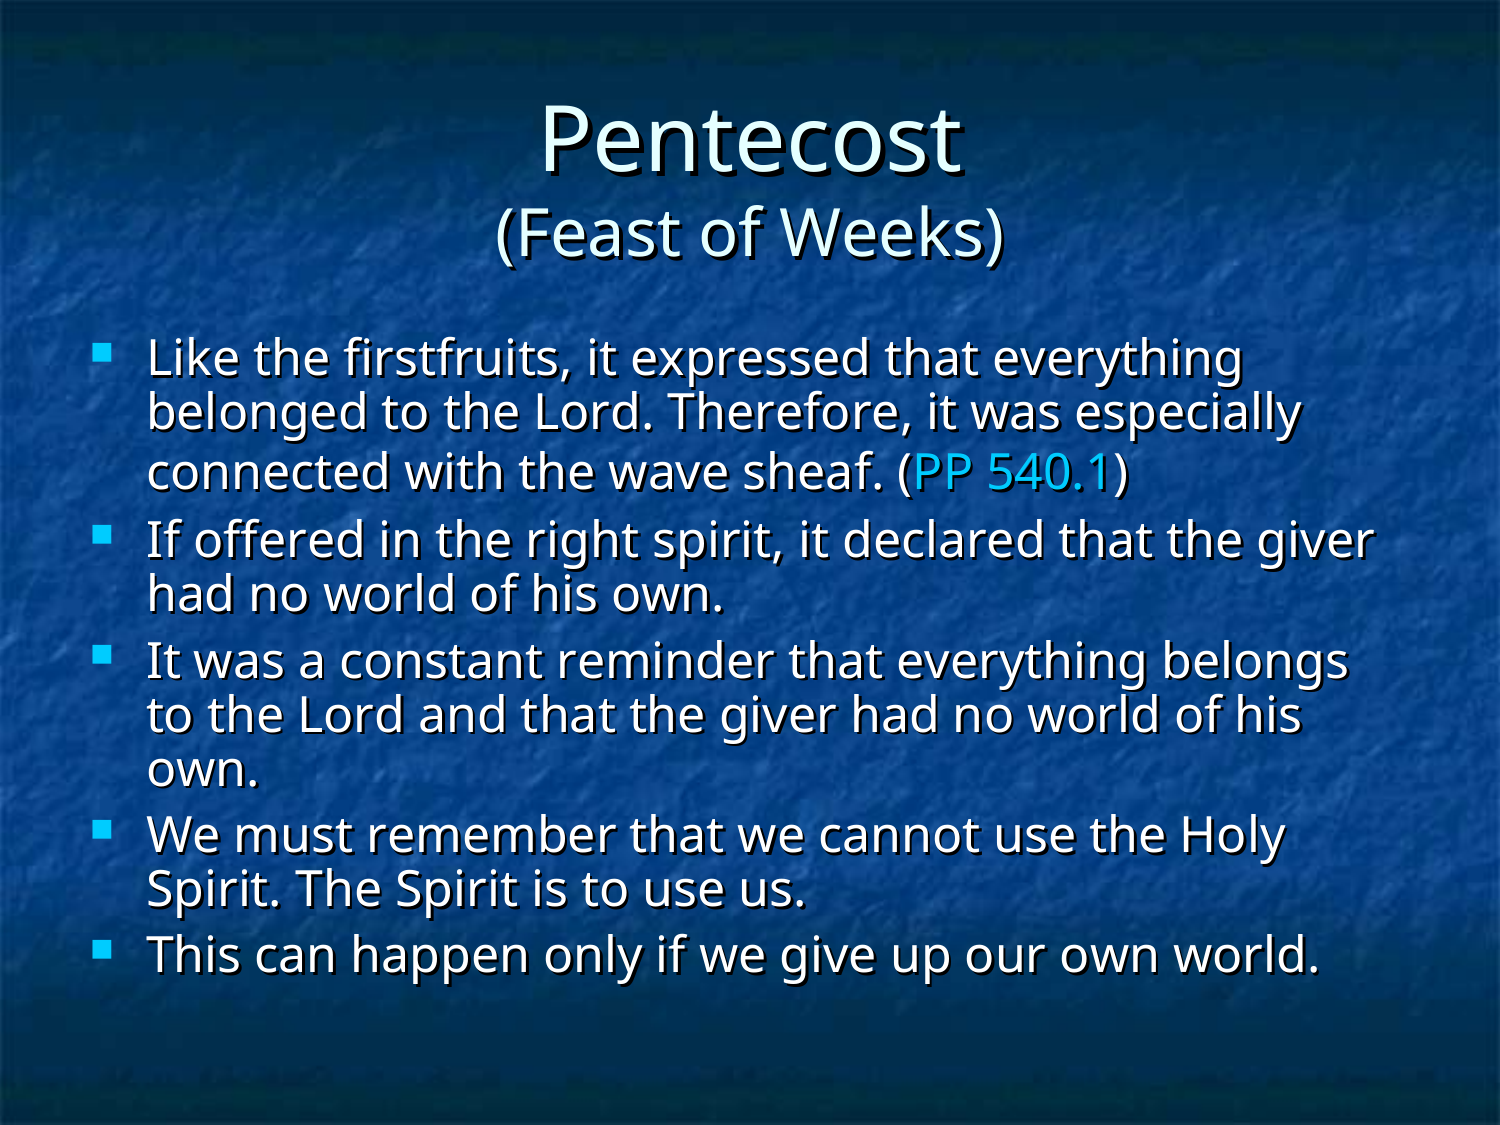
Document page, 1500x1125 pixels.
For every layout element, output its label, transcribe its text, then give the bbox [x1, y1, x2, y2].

title Pentecost (Feast of Weeks) [75, 62, 1426, 288]
picture [0, 0, 1500, 1125]
list Like the firstfruits, it expressed that everything belonged to the Lord. Therefore, it was especially connected with the wave sheaf. (PP 540.1) If offered in the right spirit, it declared that the giver had no world of his own. It was a constant reminder that everything belongs to the Lord and that the giver had no world of his own. We must remember that we cannot use the Holy Spirit. The Spirit is to use us. This can happen only if we give up our own world. [75, 324, 1426, 1001]
